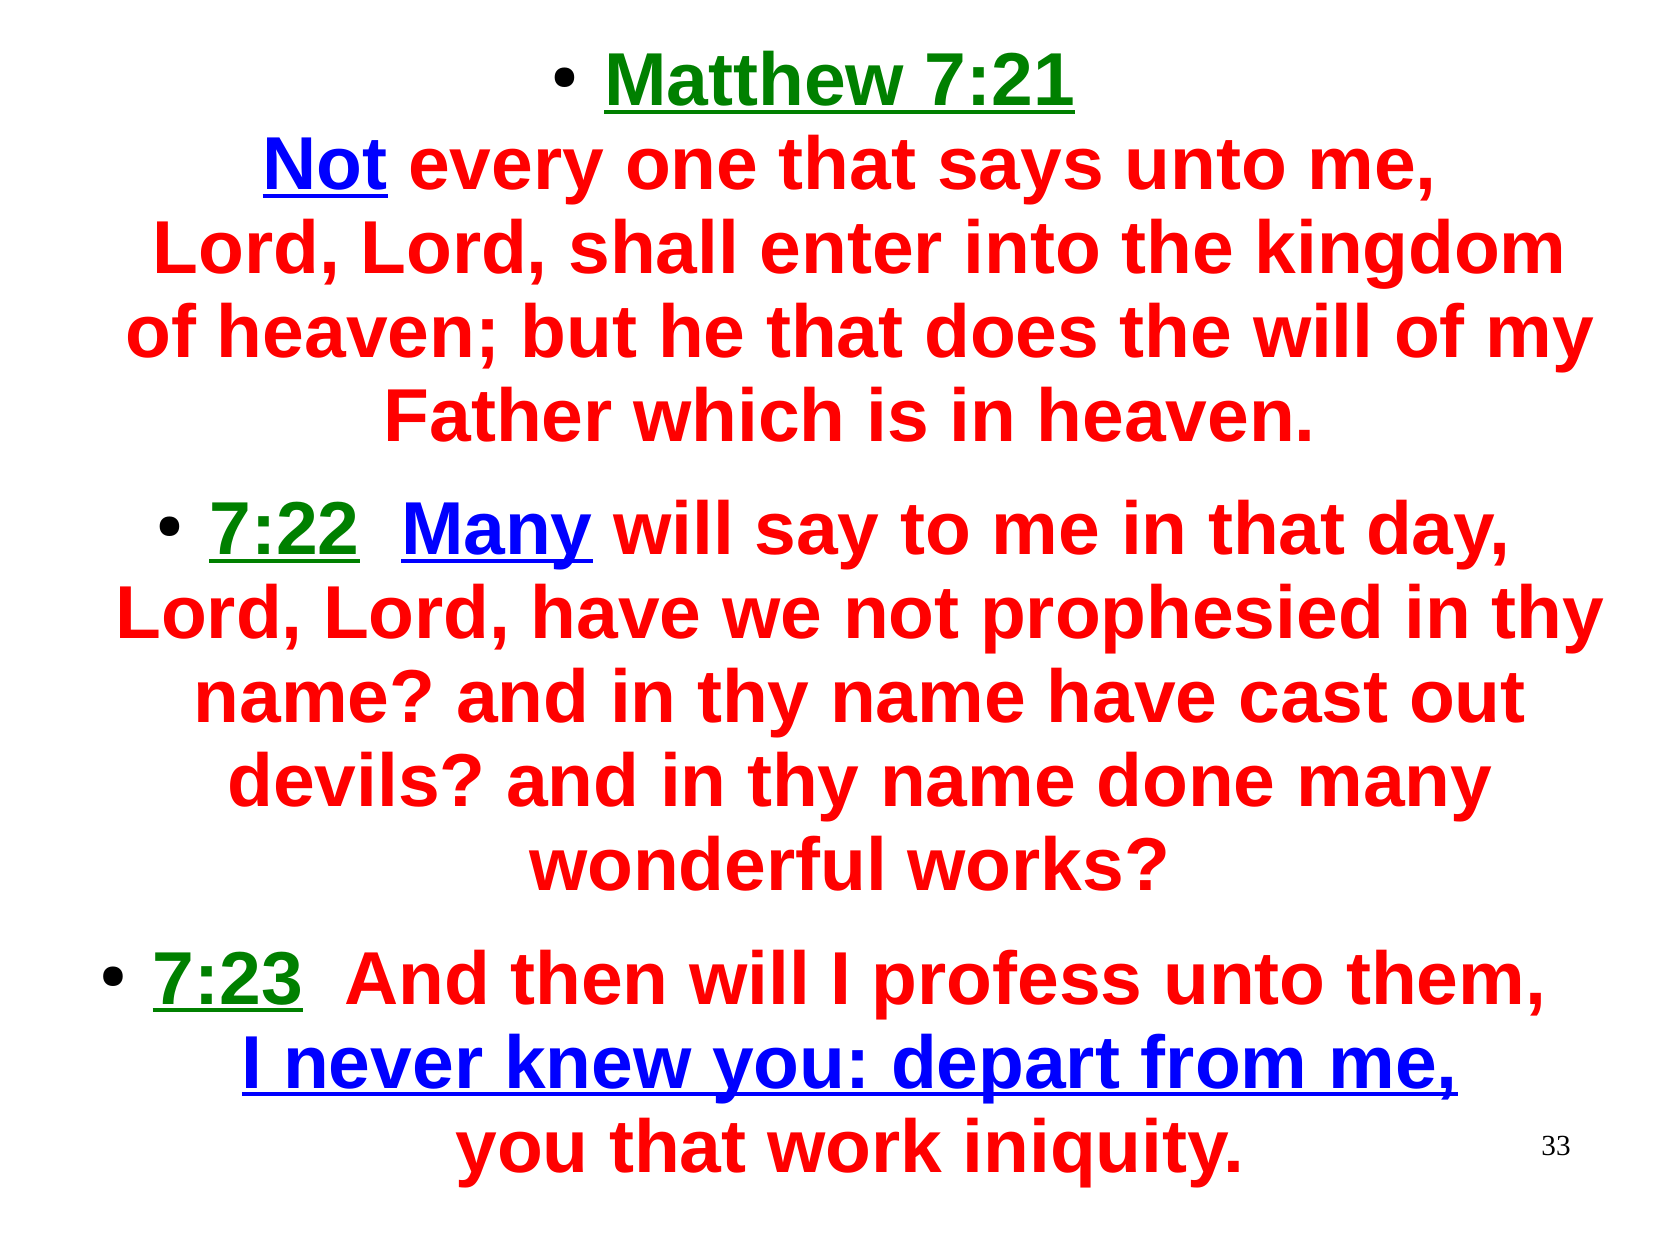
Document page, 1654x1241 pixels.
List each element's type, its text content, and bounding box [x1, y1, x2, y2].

list Matthew 7:21 Not every one that says unto me, Lord, Lord, shall enter into the kingdom of heaven; but he that does the will of my Father which is in heaven. 7:22 Many will say to me in that day, Lord, Lord, have we not prophesied in thy name? and in thy name have cast out devils? and in thy name done many wonderful works? 7:23 And then will I profess unto them, I never knew you: depart from me, you that work iniquity. [37, 37, 1613, 1201]
